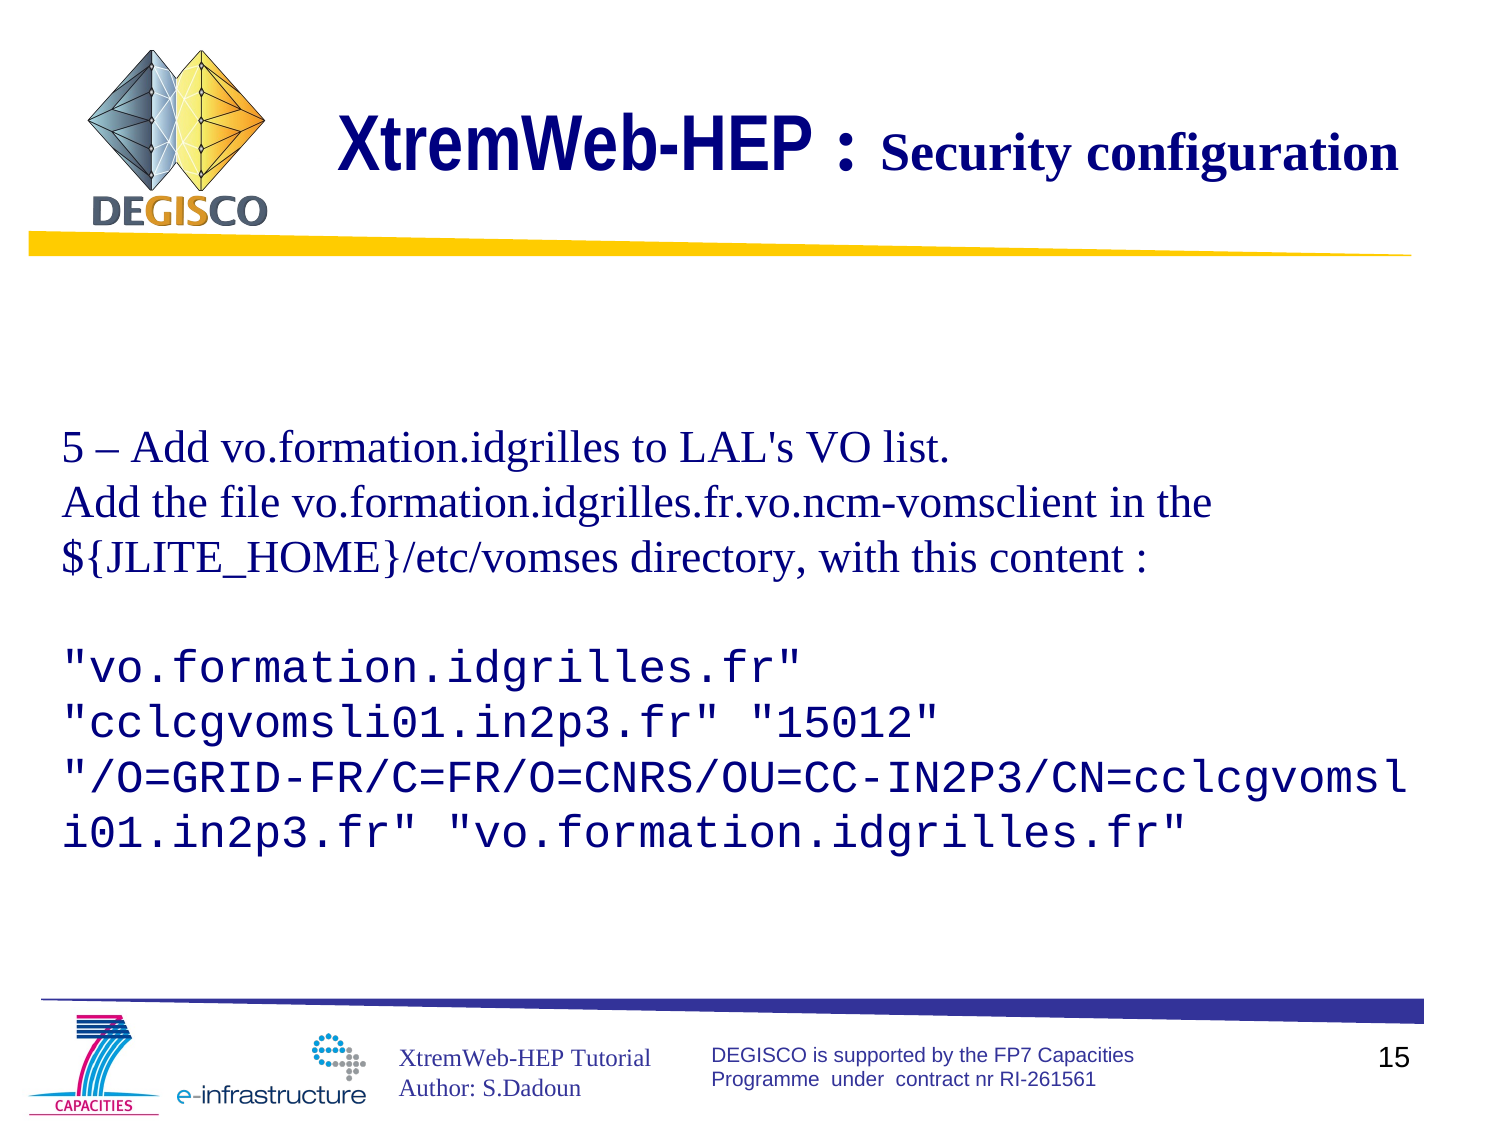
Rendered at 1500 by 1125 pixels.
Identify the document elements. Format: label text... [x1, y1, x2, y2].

title XtremWeb-HEP : Security configuration [259, 56, 1479, 221]
subtitle 5 – Add vo.formation.idgrilles to LAL's VO list. Add the file vo.formation.idgrilles.fr.vo.ncm-vomsclient in the ${JLITE_HOME}/etc/vomses directory, with this content : "vo.formation.idgrilles.fr" "cclcgvomsli01.in2p3.fr" "15012" "/O=GRID-FR/C=FR/O=CNRS/OU=CC-IN2P3/CN=cclcgvomsli01.in2p3.fr" "vo.formation.idgrilles.fr" [61, 265, 1412, 1009]
picture [65, 44, 287, 226]
picture [22, 1007, 165, 1124]
picture [177, 1033, 366, 1104]
picture [317, 1038, 340, 1049]
